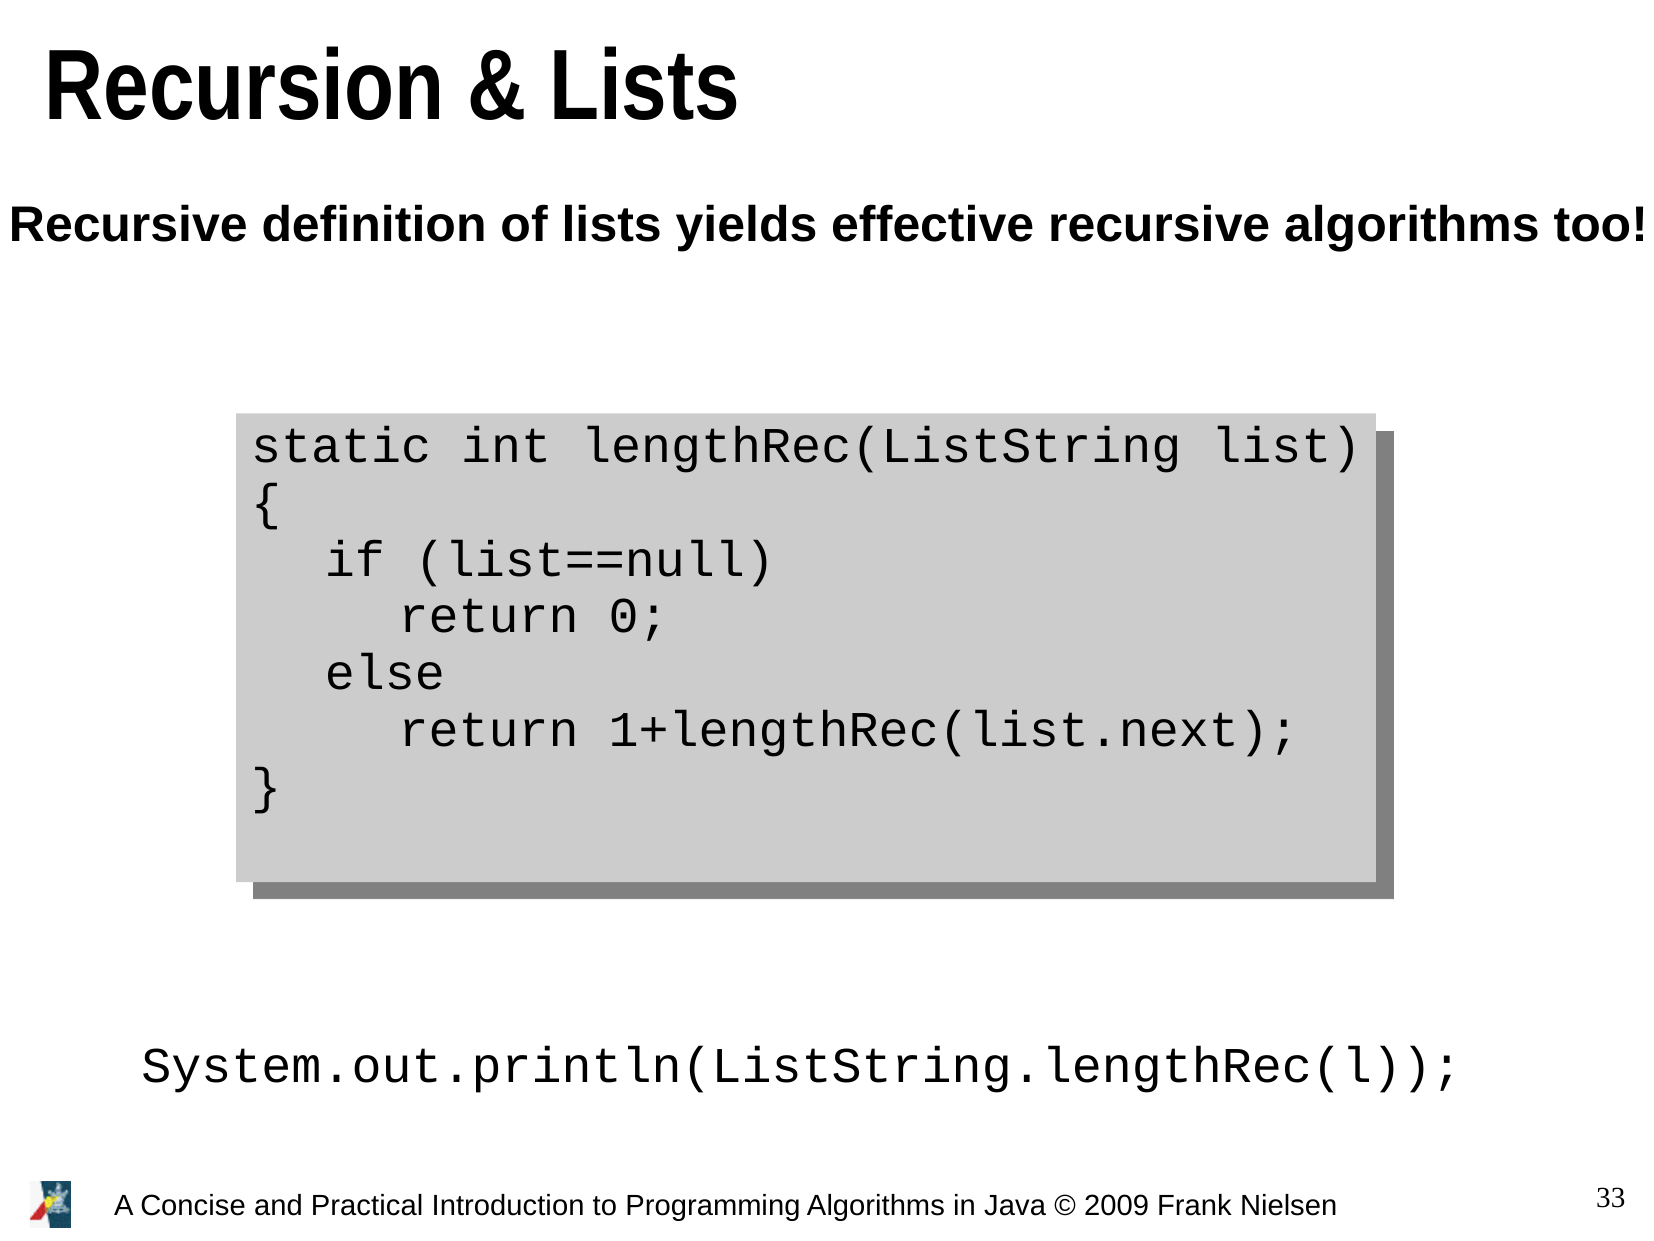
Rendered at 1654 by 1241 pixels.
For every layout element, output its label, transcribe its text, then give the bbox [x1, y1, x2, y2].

text_box Recursion & Lists [29, 18, 756, 148]
text_box static int lengthRec(ListString list) { if (list==null) return 0; else return 1+lengthRec(list.next); } [236, 413, 1376, 859]
text_box System.out.println(ListString.lengthRec(l)); [52, 1033, 1477, 1103]
text_box Recursive definition of lists yields effective recursive algorithms too! [0, 188, 1654, 261]
picture [29, 1181, 71, 1228]
